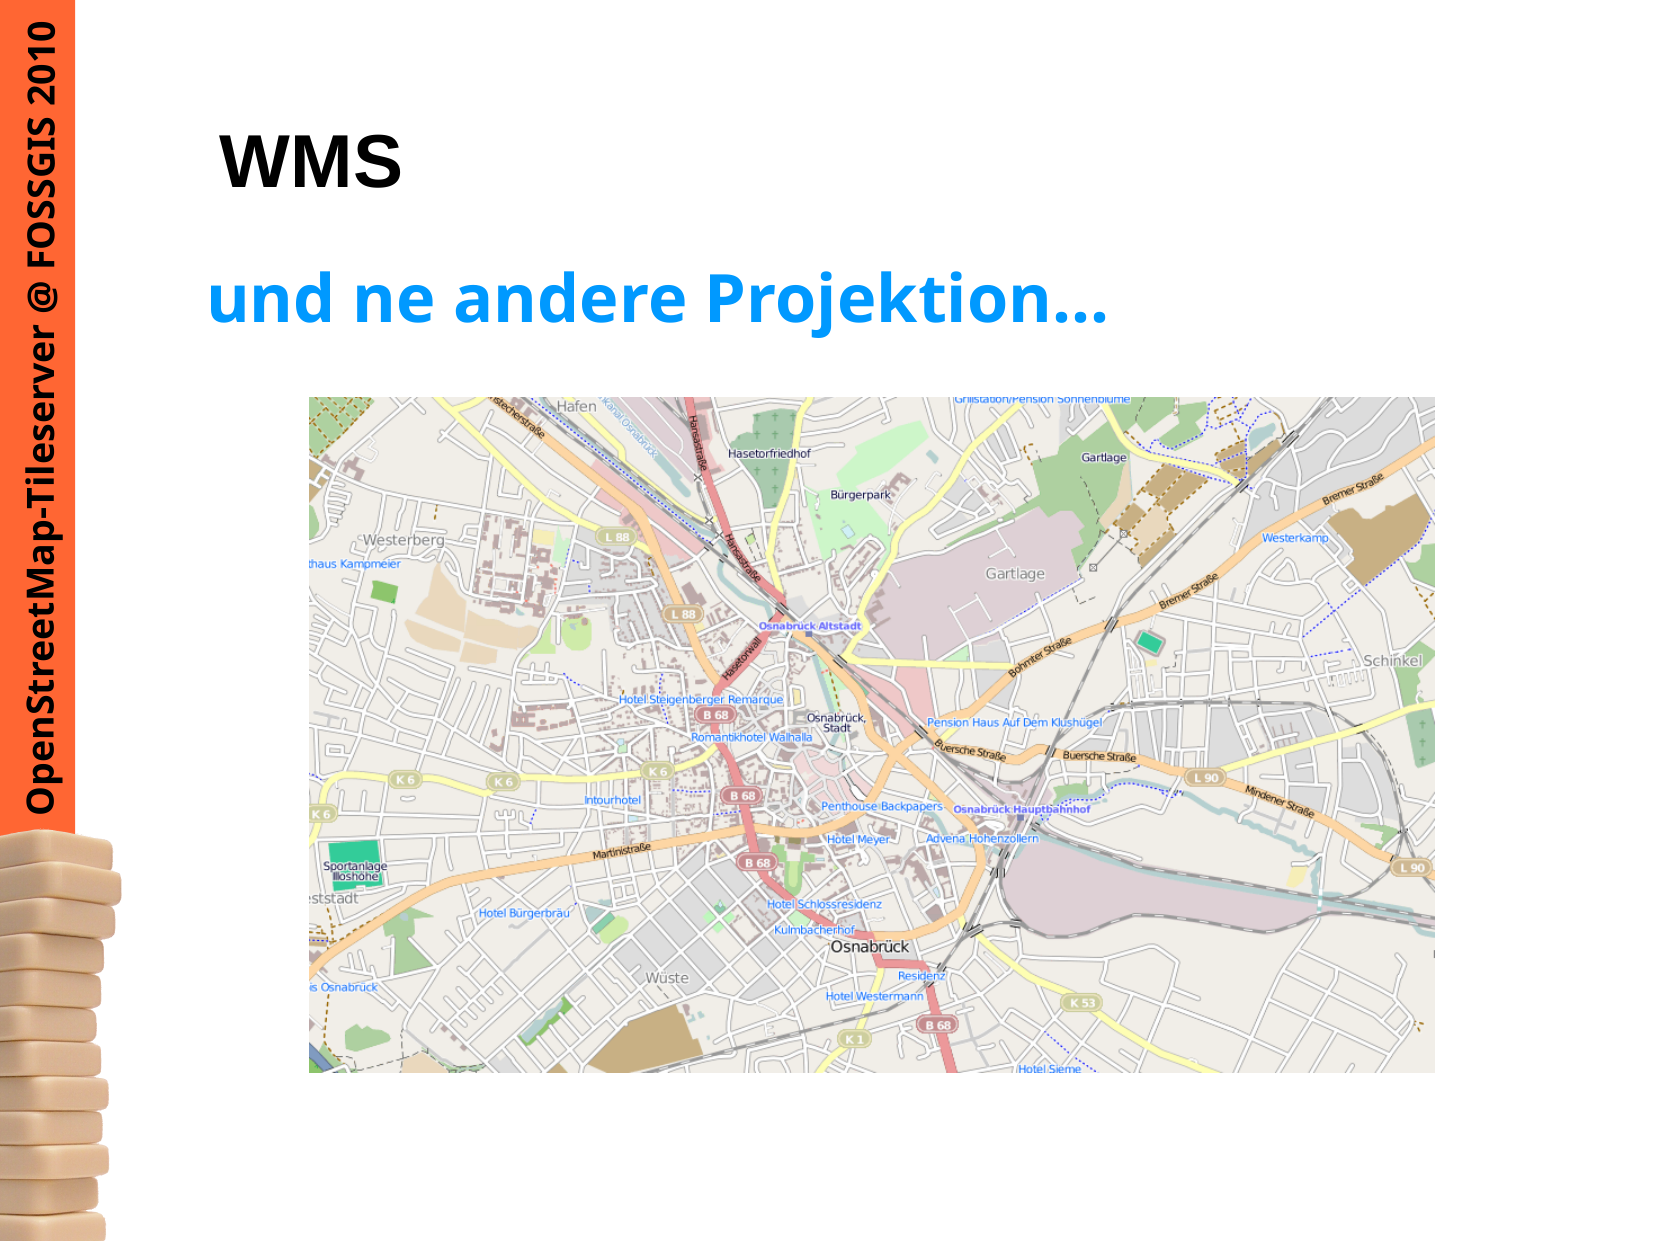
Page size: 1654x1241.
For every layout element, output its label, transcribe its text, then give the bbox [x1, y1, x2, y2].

text_box WMS [205, 112, 1501, 212]
picture [0, 816, 133, 1241]
text_box und ne andere Projektion... [191, 243, 1578, 447]
picture [309, 446, 1435, 1073]
